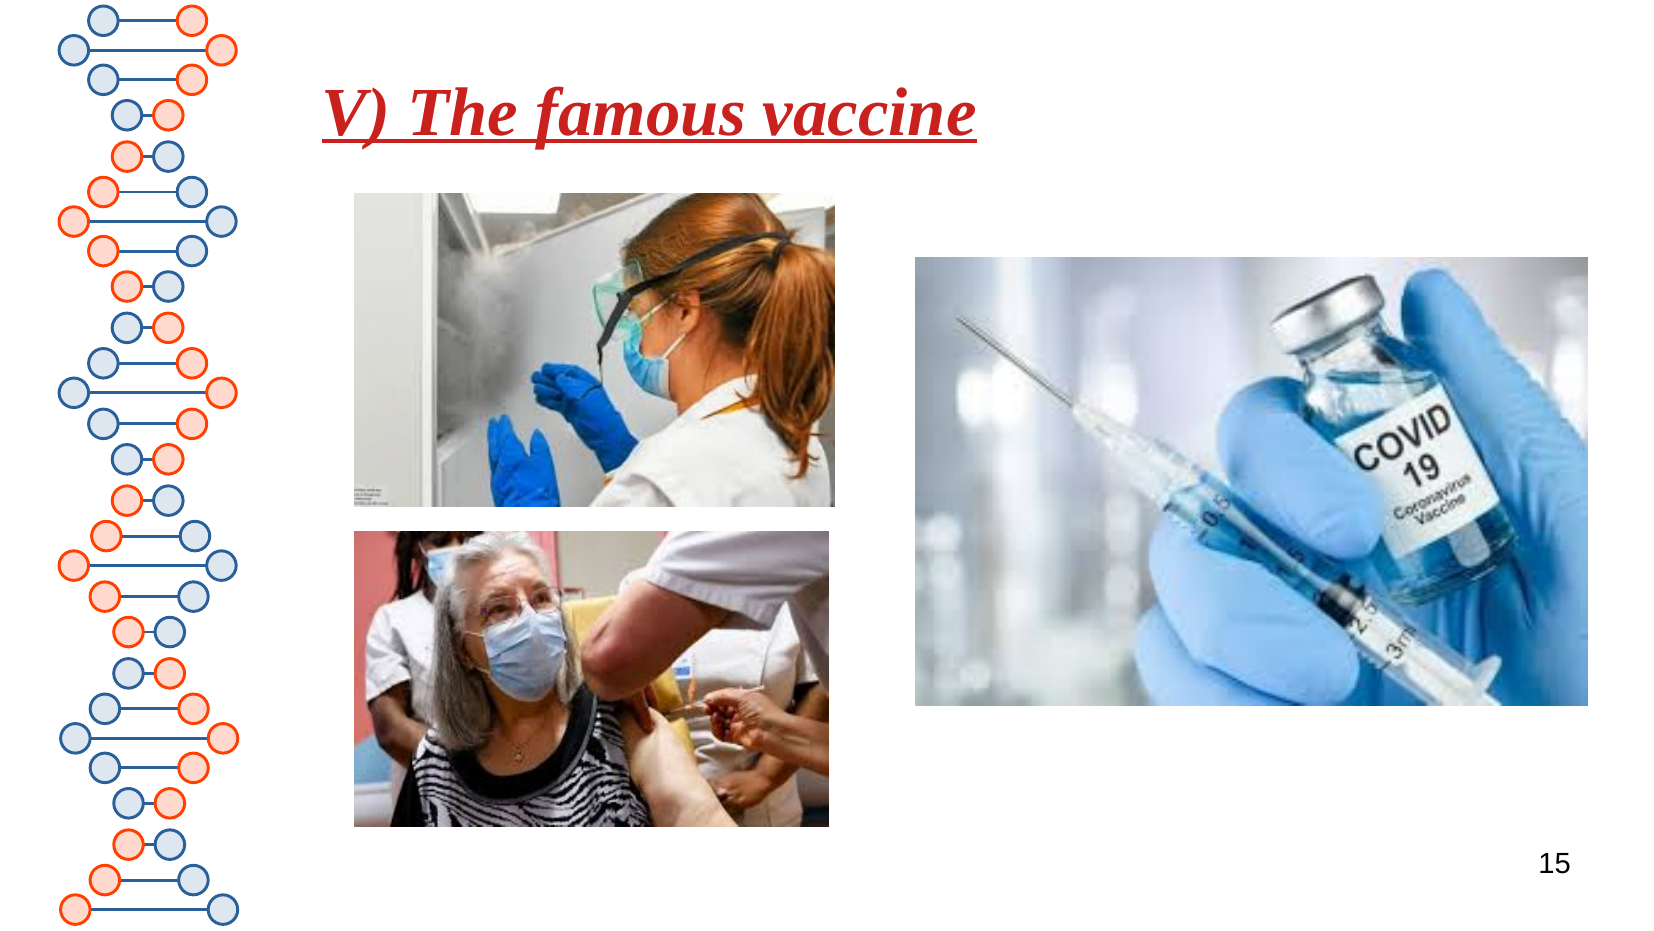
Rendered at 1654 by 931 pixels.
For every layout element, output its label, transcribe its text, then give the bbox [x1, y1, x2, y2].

picture [354, 531, 830, 827]
title V) The famous vaccine [265, 35, 1034, 189]
picture [354, 193, 835, 507]
picture [915, 257, 1588, 706]
